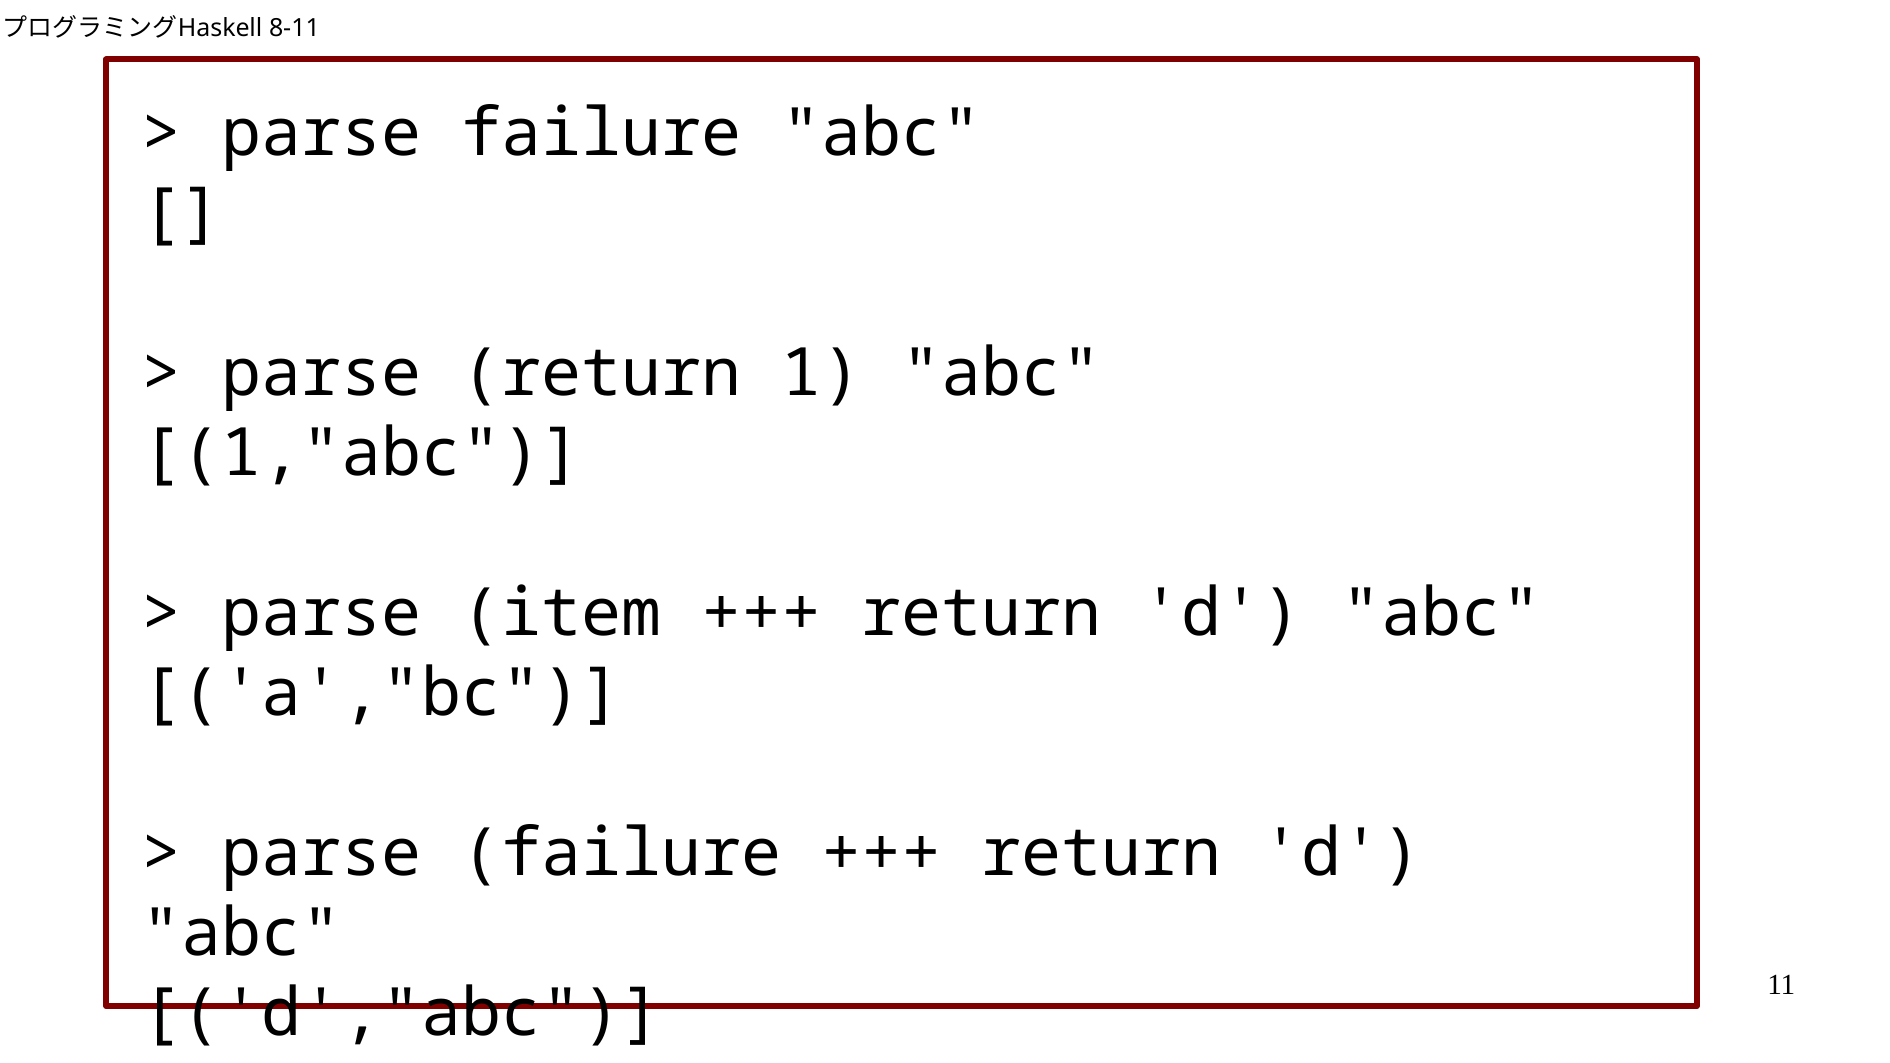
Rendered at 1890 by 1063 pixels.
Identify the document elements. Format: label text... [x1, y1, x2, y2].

text_box > parse failure "abc" [] > parse (return 1) "abc" [(1,"abc")] > parse (item +++ return 'd') "abc" [('a',"bc")] > parse (failure +++ return 'd') "abc" [('d',"abc")] [106, 59, 1697, 1007]
